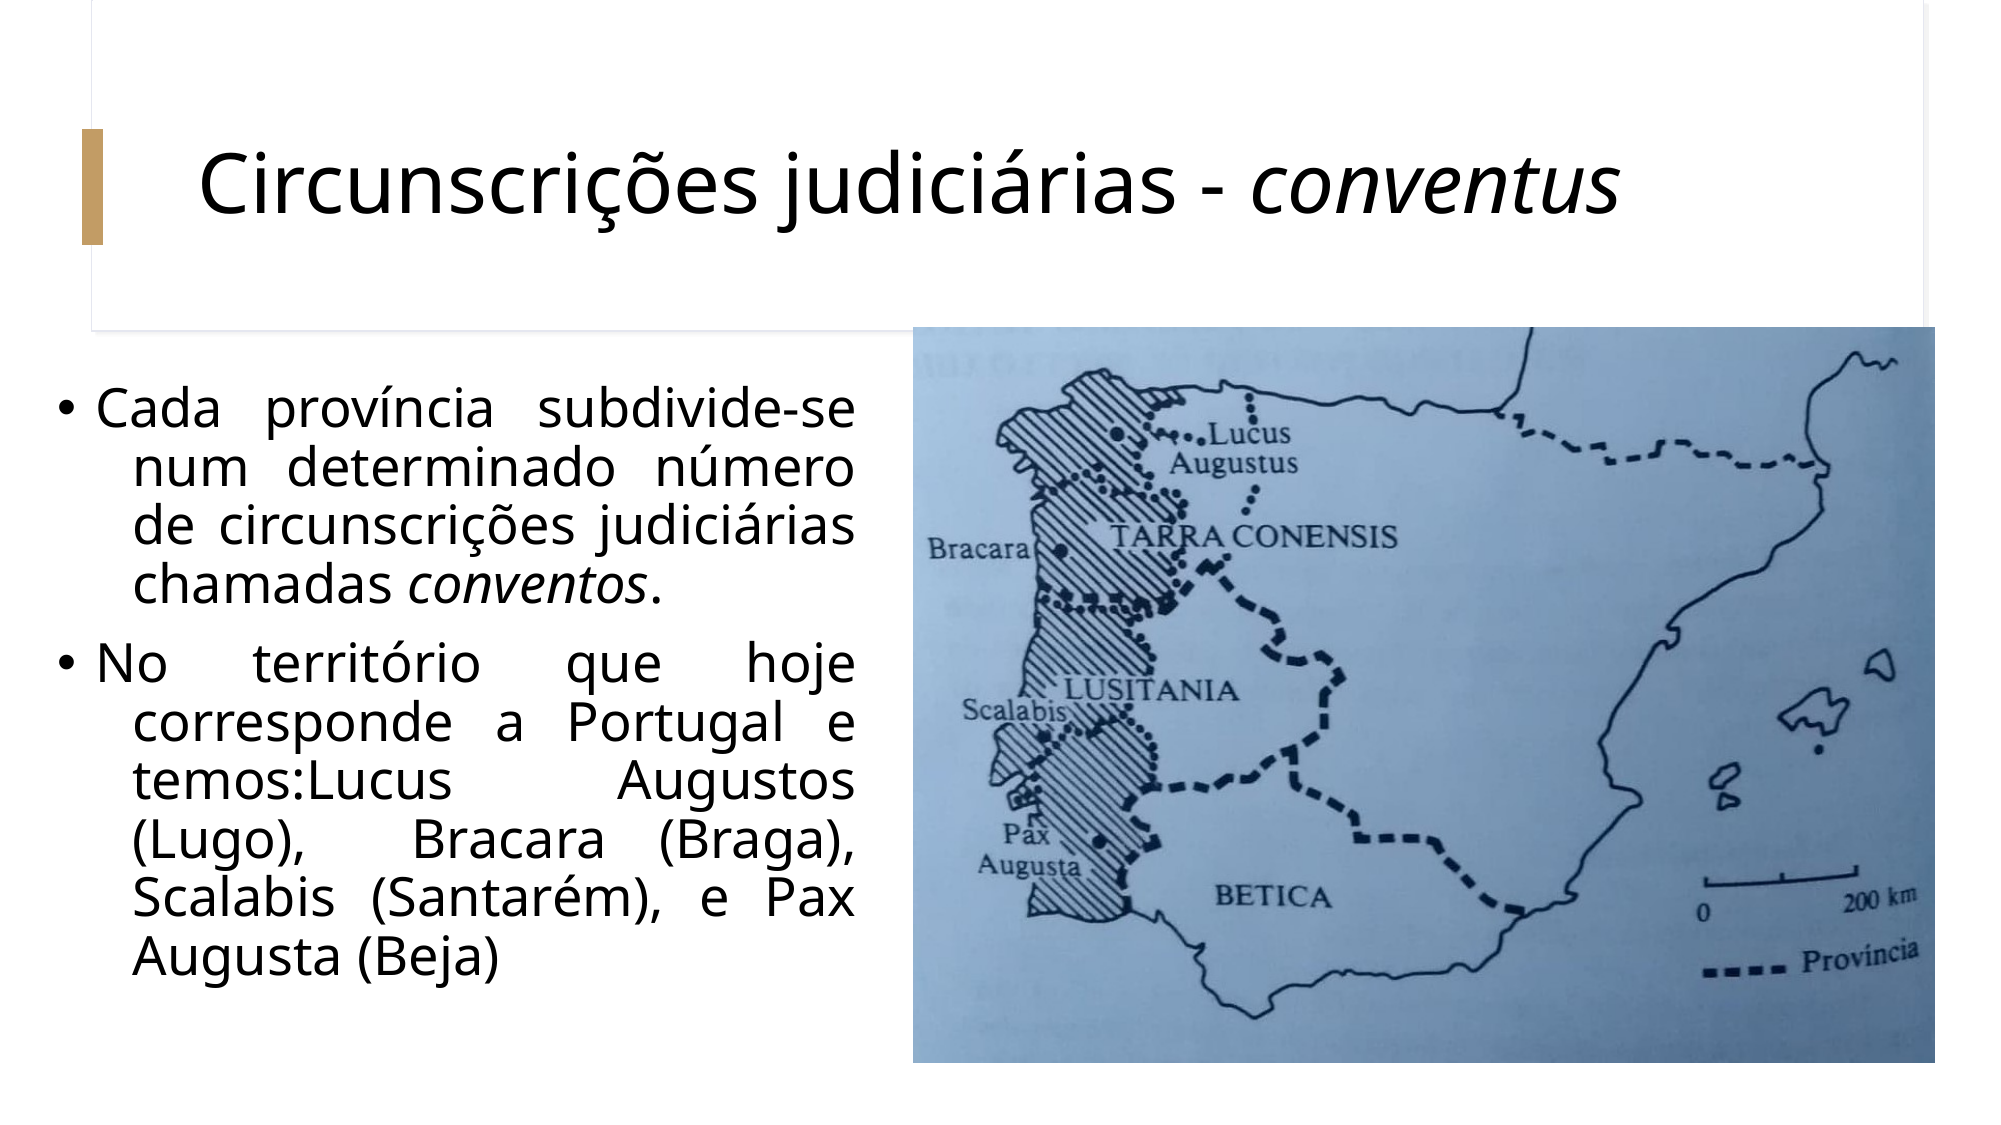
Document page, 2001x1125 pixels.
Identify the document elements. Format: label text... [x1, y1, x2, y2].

title Circunscrições judiciárias - conventus [183, 90, 1852, 284]
list Cada província subdivide-se num determinado número de circunscrições judiciárias chamadas conventos. No território que hoje corresponde a Portugal e temos:Lucus Augustos (Lugo), Bracara (Braga), Scalabis (Santarém), e Pax Augusta (Beja) [42, 373, 873, 1013]
picture [913, 328, 1935, 1063]
